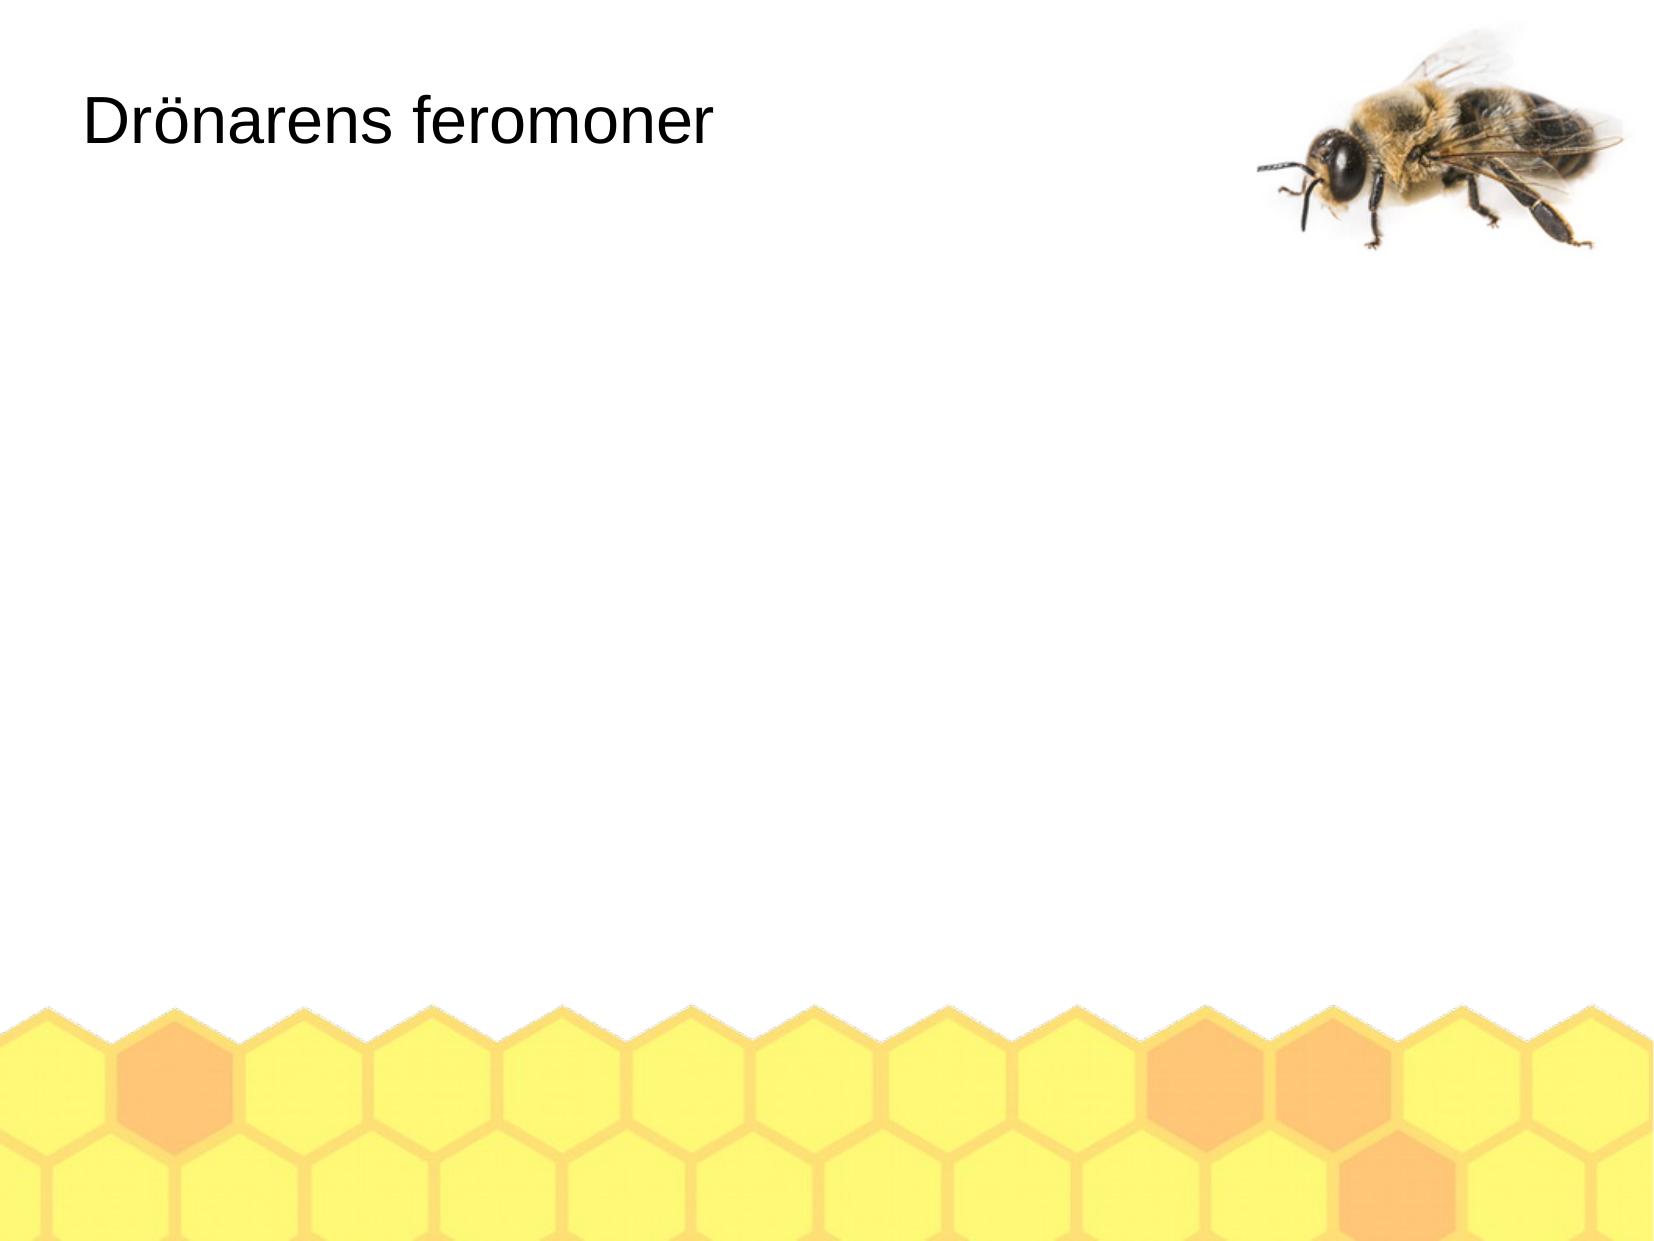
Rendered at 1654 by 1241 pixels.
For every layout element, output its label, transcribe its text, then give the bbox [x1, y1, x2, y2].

picture [1248, 17, 1642, 260]
picture [0, 1001, 1654, 1241]
list Drönarens feromoner [82, 82, 1571, 1010]
